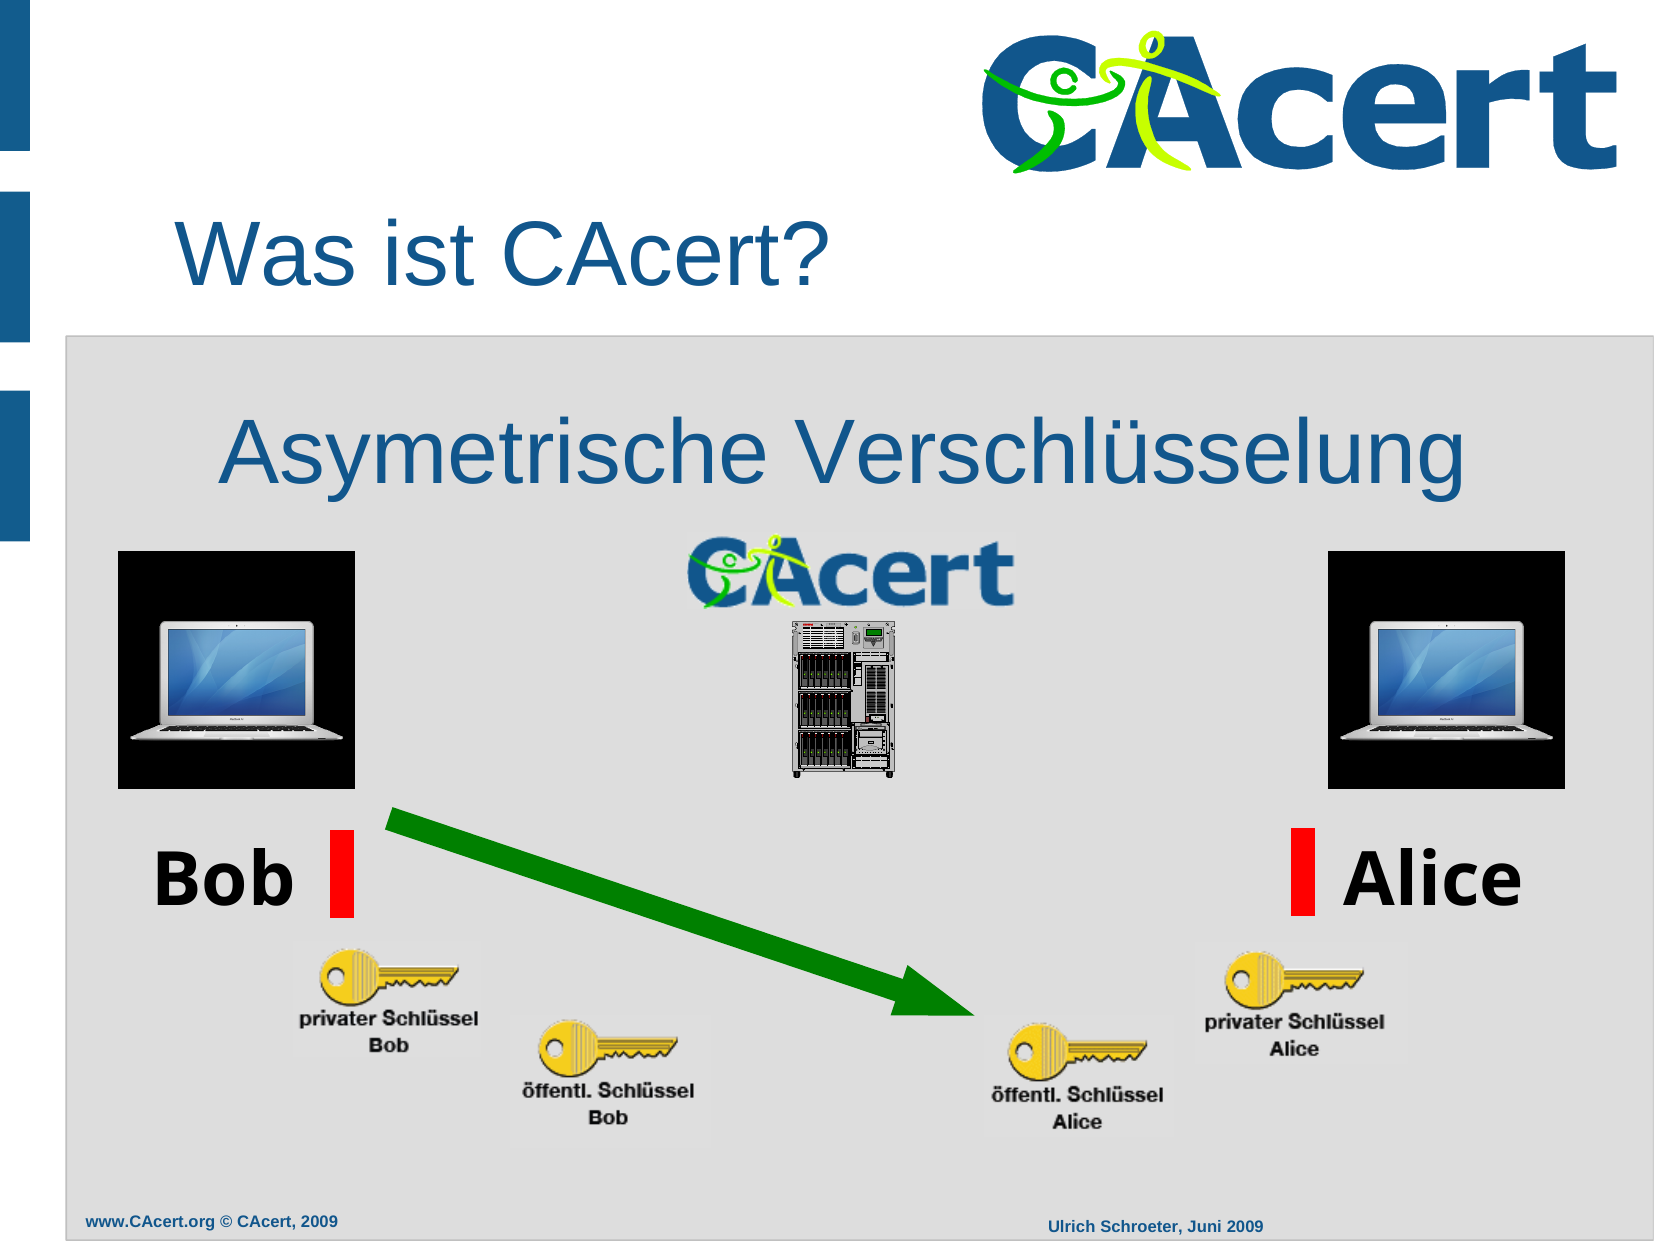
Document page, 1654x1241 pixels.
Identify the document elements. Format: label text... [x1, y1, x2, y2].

picture [118, 551, 355, 789]
picture [1328, 551, 1565, 789]
picture [510, 1015, 711, 1148]
picture [687, 532, 1016, 609]
picture [791, 620, 902, 798]
text_box Alice [1328, 817, 1568, 939]
picture [293, 941, 481, 1057]
text_box Bob [136, 817, 325, 939]
picture [1195, 942, 1408, 1064]
title Asymetrische Verschlüsselung [118, 344, 1530, 503]
picture [984, 1015, 1174, 1137]
text_box Was ist CAcert? [118, 195, 837, 313]
